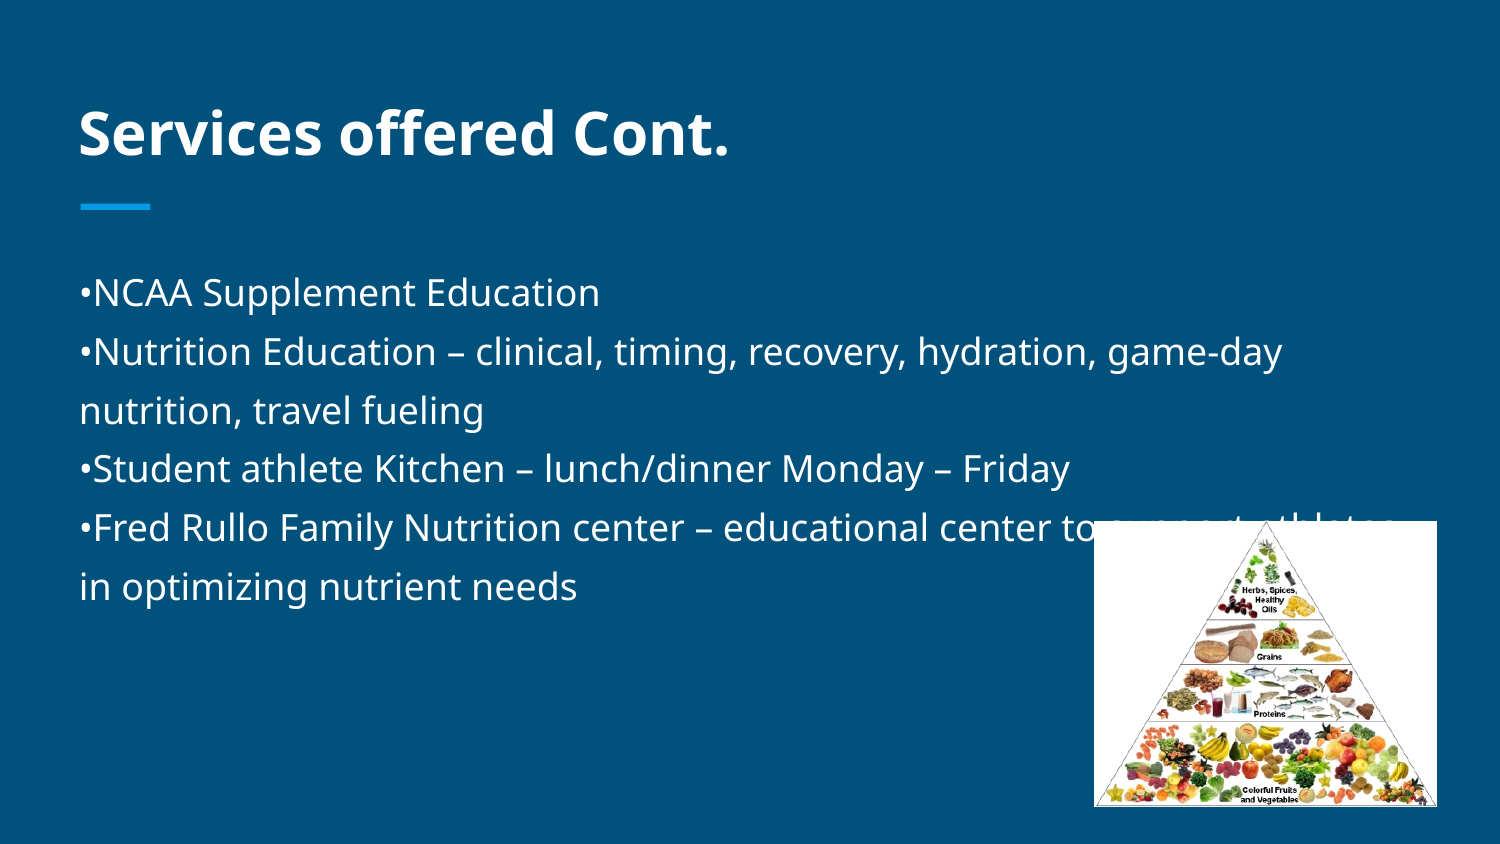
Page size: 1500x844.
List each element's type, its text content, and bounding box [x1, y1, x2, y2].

list •NCAA Supplement Education •Nutrition Education – clinical, timing, recovery, hydration, game-day nutrition, travel fueling •Student athlete Kitchen – lunch/dinner Monday – Friday •Fred Rullo Family Nutrition center – educational center to support athletes in optimizing nutrient needs [63, 244, 1437, 750]
title Services offered Cont. [63, 75, 1437, 188]
picture [1094, 521, 1436, 806]
